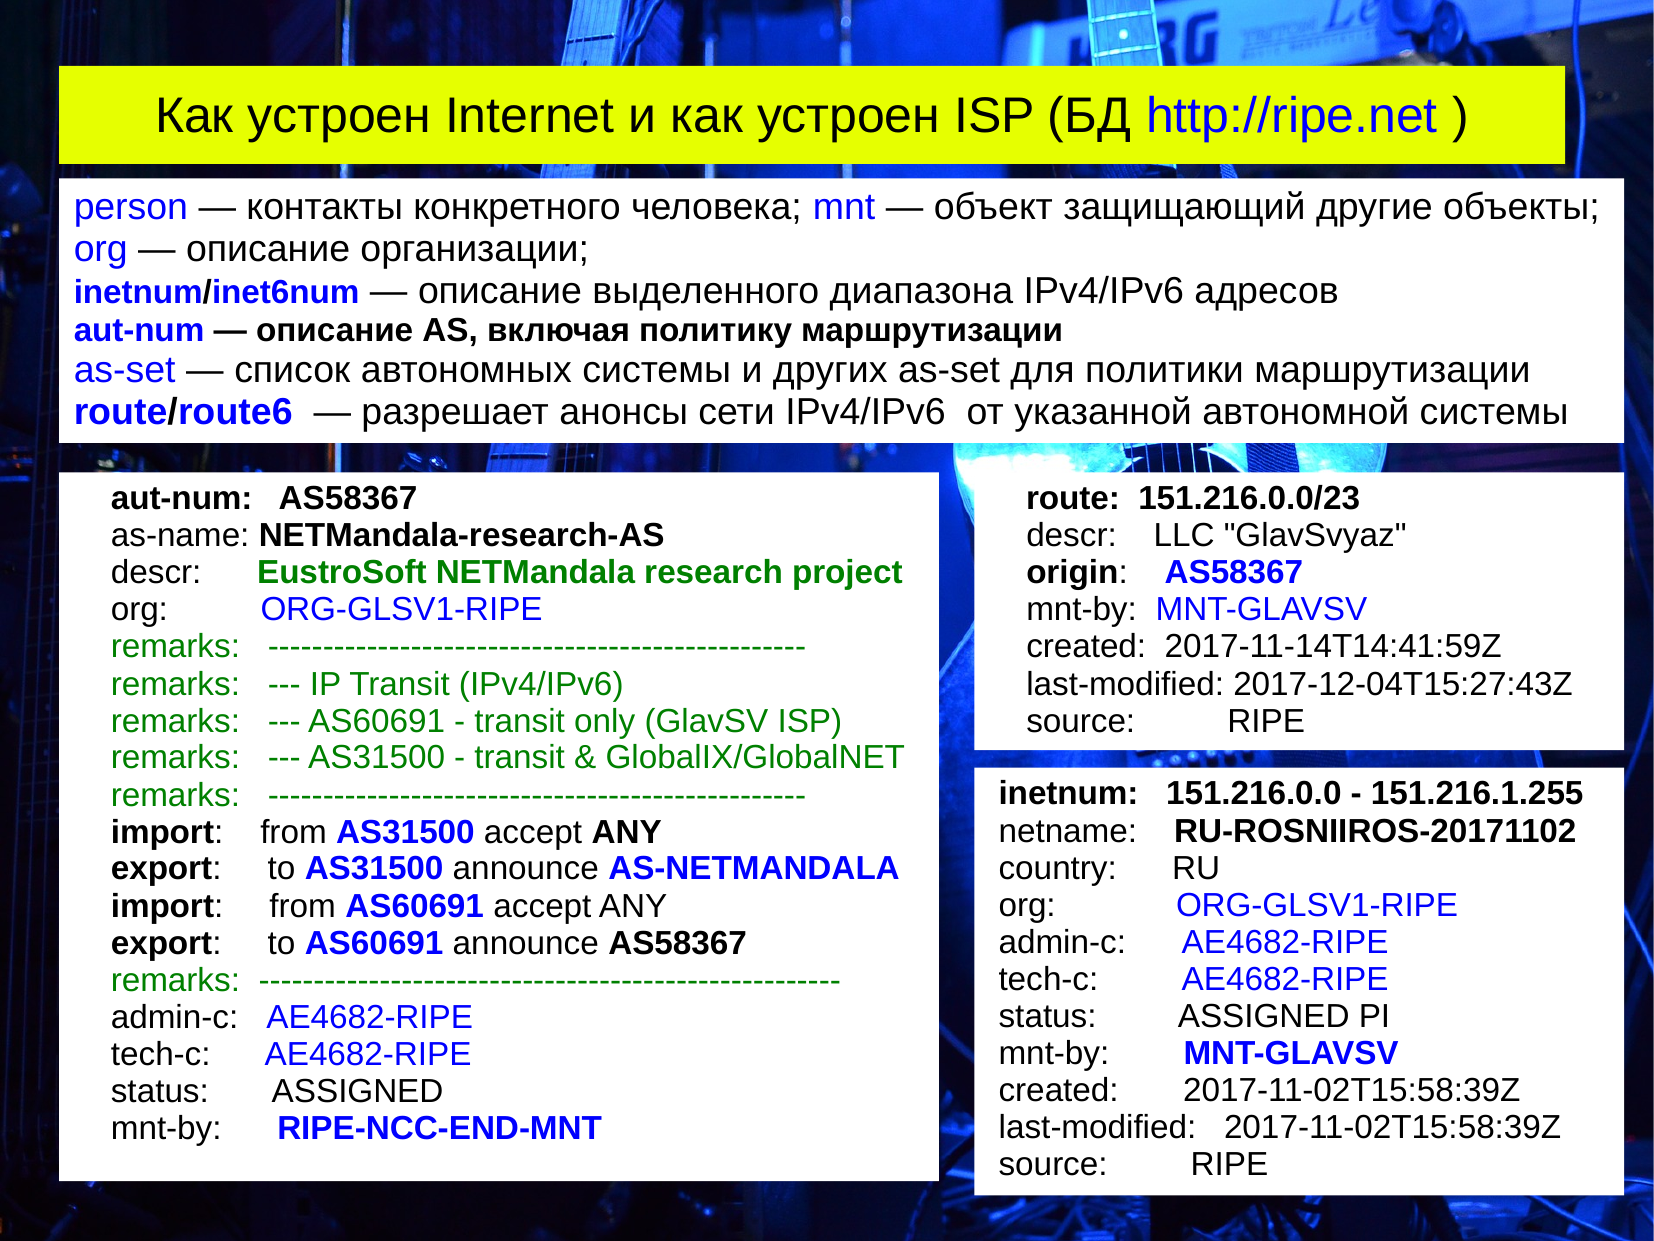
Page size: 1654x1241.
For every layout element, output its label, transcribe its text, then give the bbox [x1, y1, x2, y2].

text_box inetnum: 151.216.0.0 - 151.216.1.255 netname: RU-ROSNIIROS-20171102 country: RU org: ORG-GLSV1-RIPE admin-c: AE4682-RIPE tech-c: AE4682-RIPE status: ASSIGNED PI mnt-by: MNT-GLAVSV created: 2017-11-02T15:58:39Z last-modified: 2017-11-02T15:58:39Z source: RIPE [974, 767, 1625, 1196]
text_box person — контакты конкретного человека; mnt — объект защищающий другие объекты; org — описание организации; inetnum/inet6num — описание выделенного диапазона IPv4/IPv6 адресов aut-num — описание AS, включая политику маршрутизации as-set — список автономных системы и других as-set для политики маршрутизации route/route6 — разрешает анонсы сети IPv4/IPv6 от указанной автономной системы [59, 178, 1625, 443]
title Как устроен Internet и как устроен ISP (БД http://ripe.net ) [59, 65, 1566, 164]
picture [0, 0, 1654, 1241]
text_box aut-num: AS58367 as-name: NETMandala-research-AS descr: EustroSoft NETMandala research project org: ORG-GLSV1-RIPE remarks: ------------------------------------------------- remarks: --- IP Transit (IPv4/IPv6) remarks: --- AS60691 - transit only (GlavSV ISP) remarks: --- AS31500 - transit & GlobalIX/GlobalNET remarks: ------------------------------------------------- import: from AS31500 accept ANY export: to AS31500 announce AS-NETMANDALA import: from AS60691 accept ANY export: to AS60691 announce AS58367 remarks: ----------------------------------------------------- admin-c: AE4682-RIPE tech-c: AE4682-RIPE status: ASSIGNED mnt-by: RIPE-NCC-END-MNT [59, 472, 939, 1182]
text_box route: 151.216.0.0/23 descr: LLC "GlavSvyaz" origin: AS58367 mnt-by: MNT-GLAVSV created: 2017-11-14T14:41:59Z last-modified: 2017-12-04T15:27:43Z source: RIPE [974, 472, 1625, 751]
